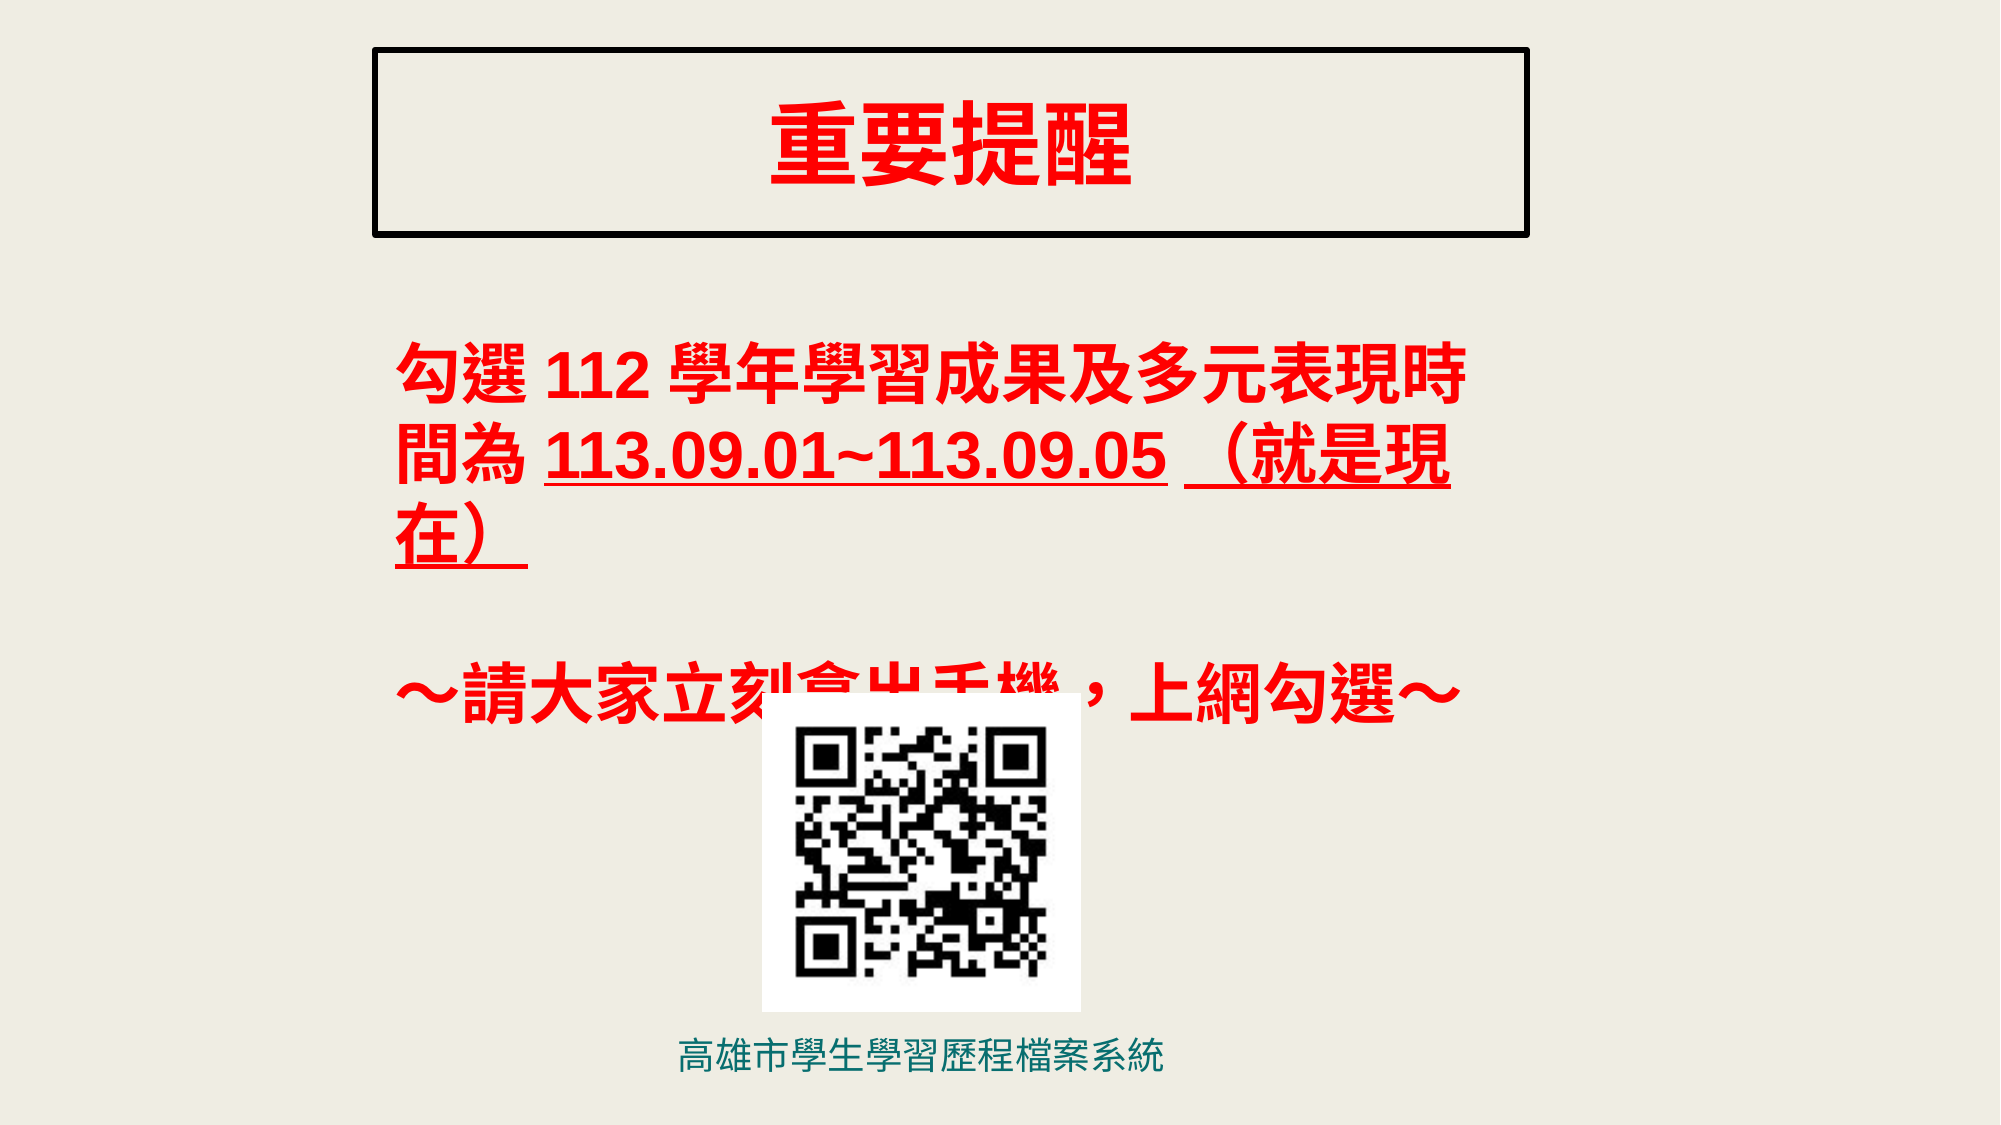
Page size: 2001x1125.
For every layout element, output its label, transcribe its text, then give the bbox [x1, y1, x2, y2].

text_box 勾選112學年學習成果及多元表現時間為113.09.01~113.09.05（就是現在） ～請大家立刻拿出手機，上網勾選～ [379, 324, 1532, 740]
text_box 重要提醒 [374, 50, 1527, 235]
text_box 高雄市學生學習歷程檔案系統 [421, 1024, 1422, 1085]
picture [762, 693, 1081, 1012]
